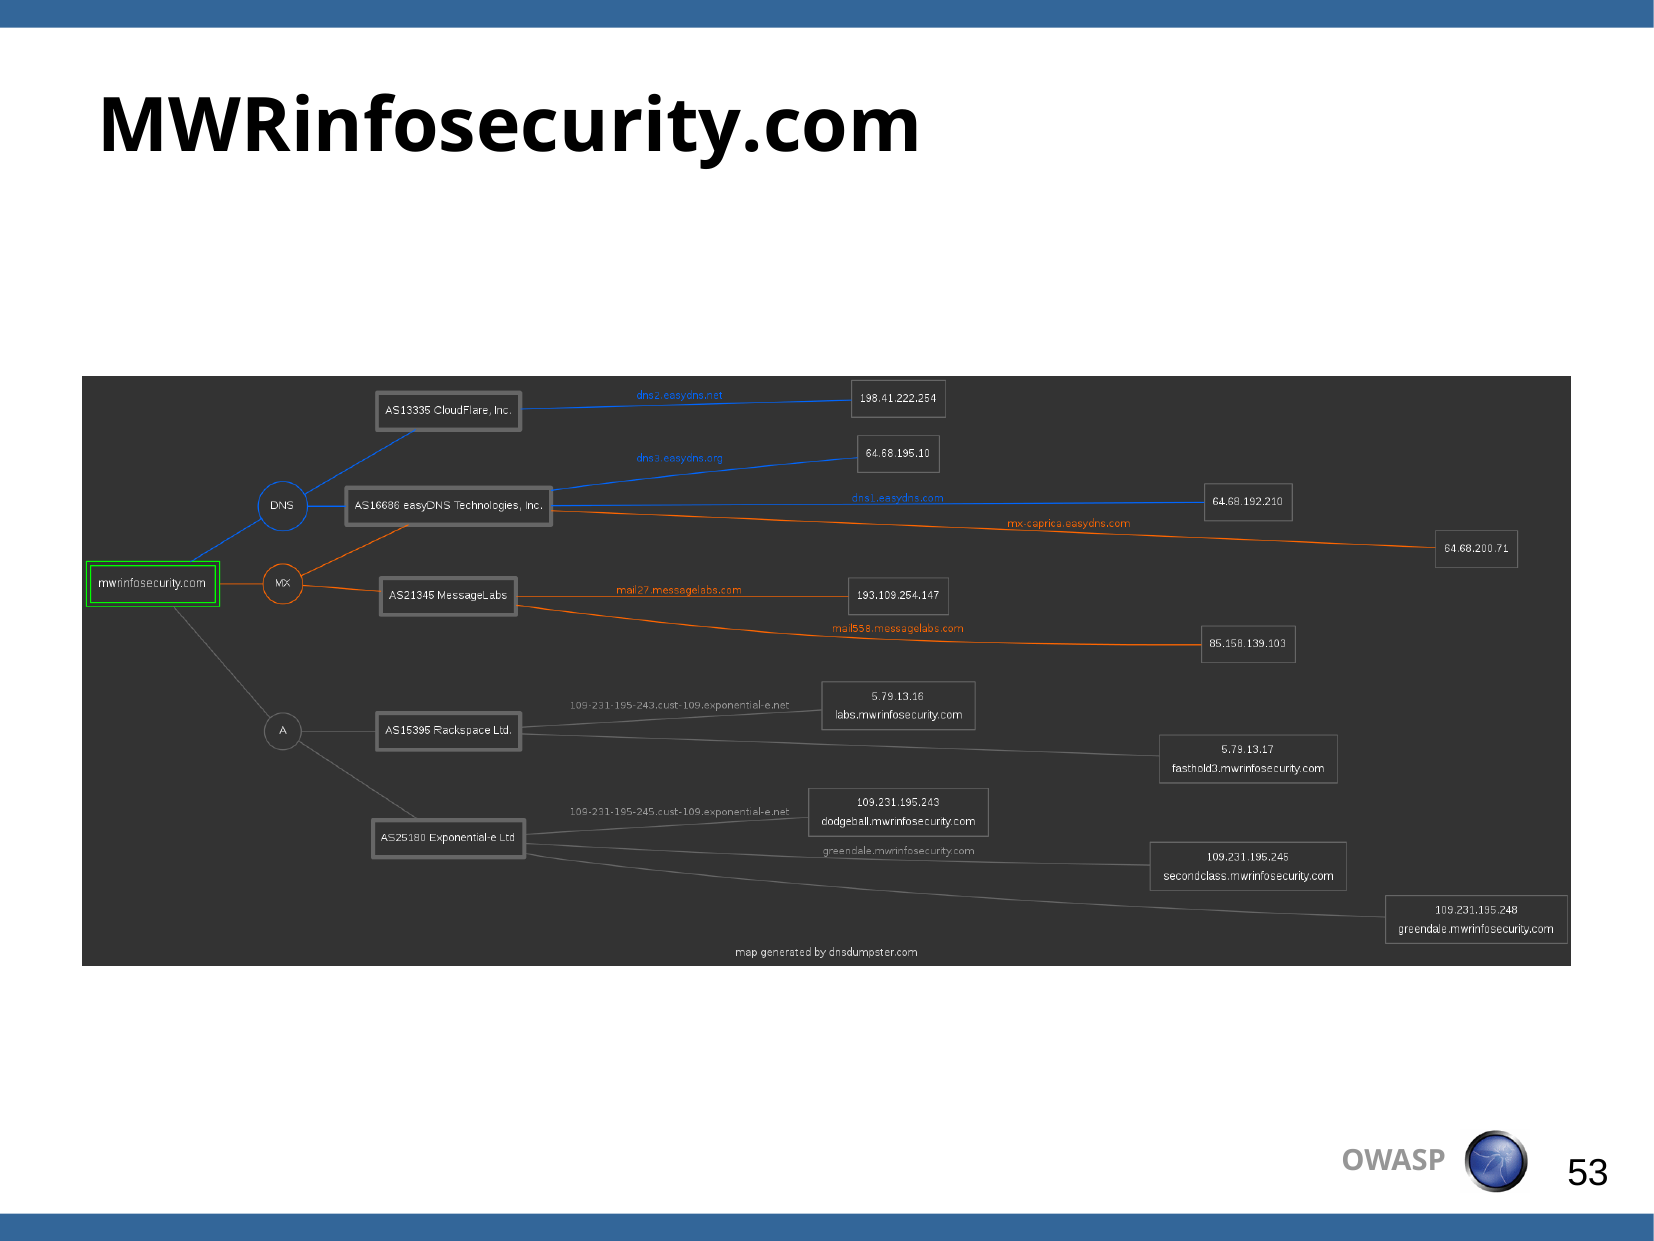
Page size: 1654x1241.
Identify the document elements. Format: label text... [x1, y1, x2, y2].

picture [1460, 1129, 1530, 1193]
title MWRinfosecurity.com [82, 35, 1571, 207]
picture [82, 376, 1571, 966]
